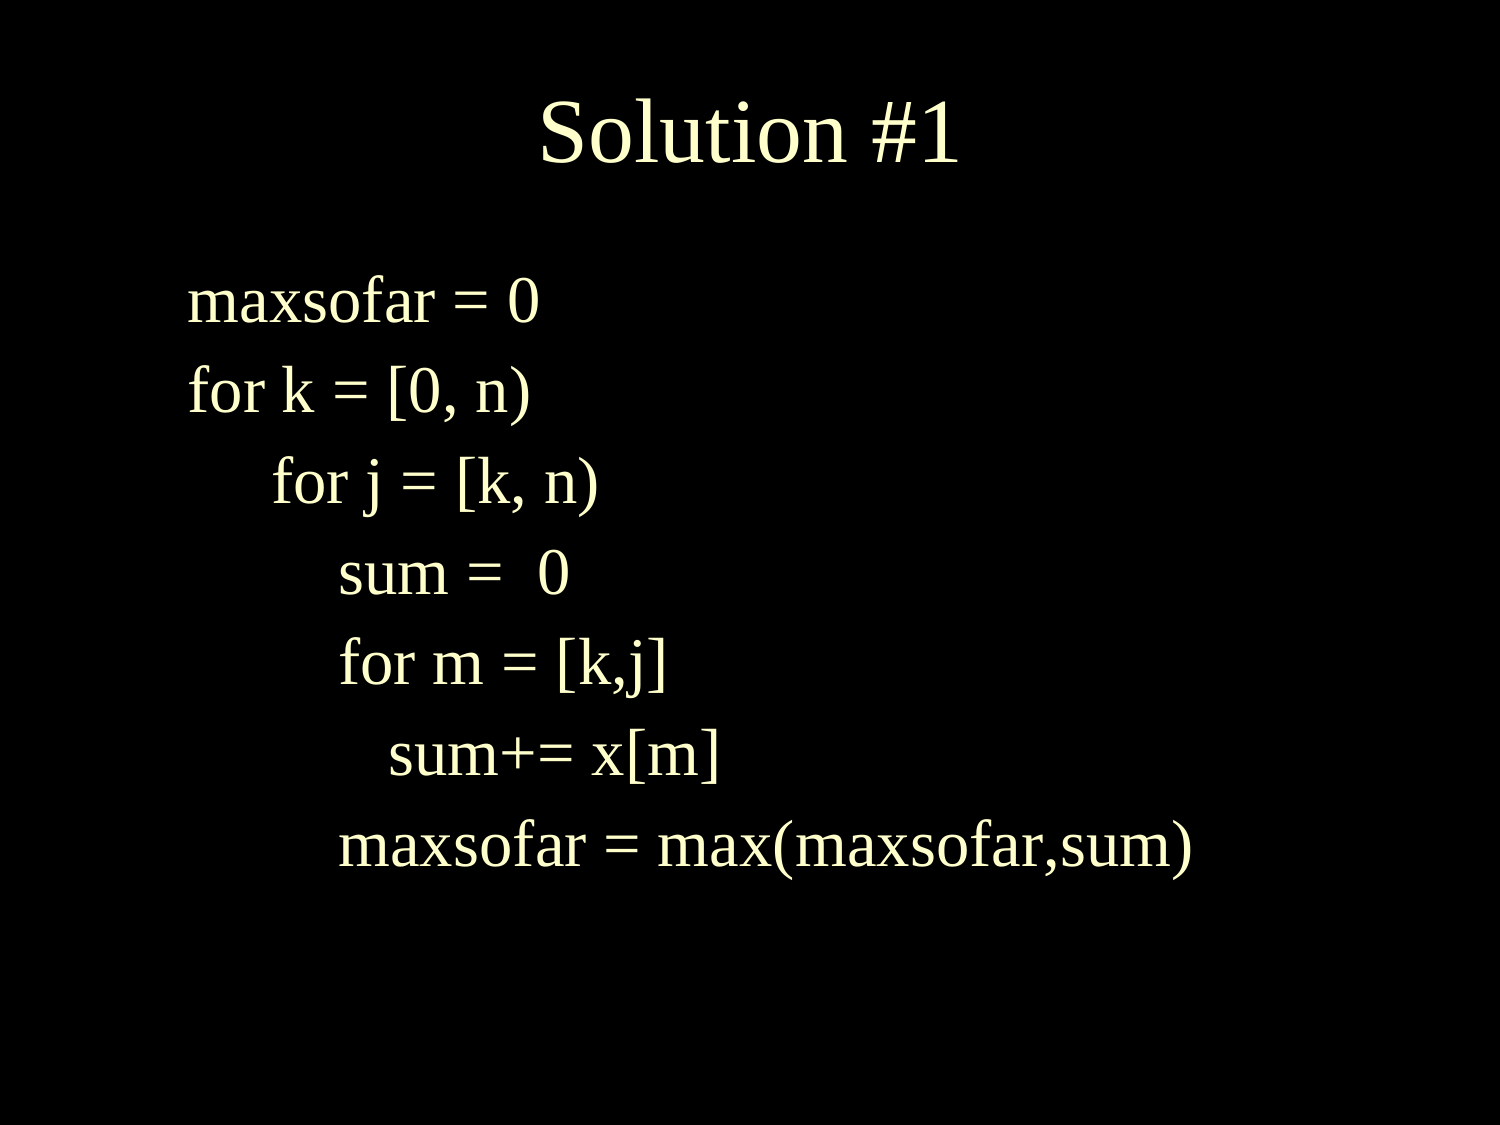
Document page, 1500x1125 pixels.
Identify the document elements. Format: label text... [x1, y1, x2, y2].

list maxsofar = 0 for k = [0, n) for j = [k, n) sum = 0 for m = [k,j] sum+= x[m] maxsofar = max(maxsofar,sum) [187, 262, 1482, 1013]
title Solution #1 [22, 37, 1480, 225]
